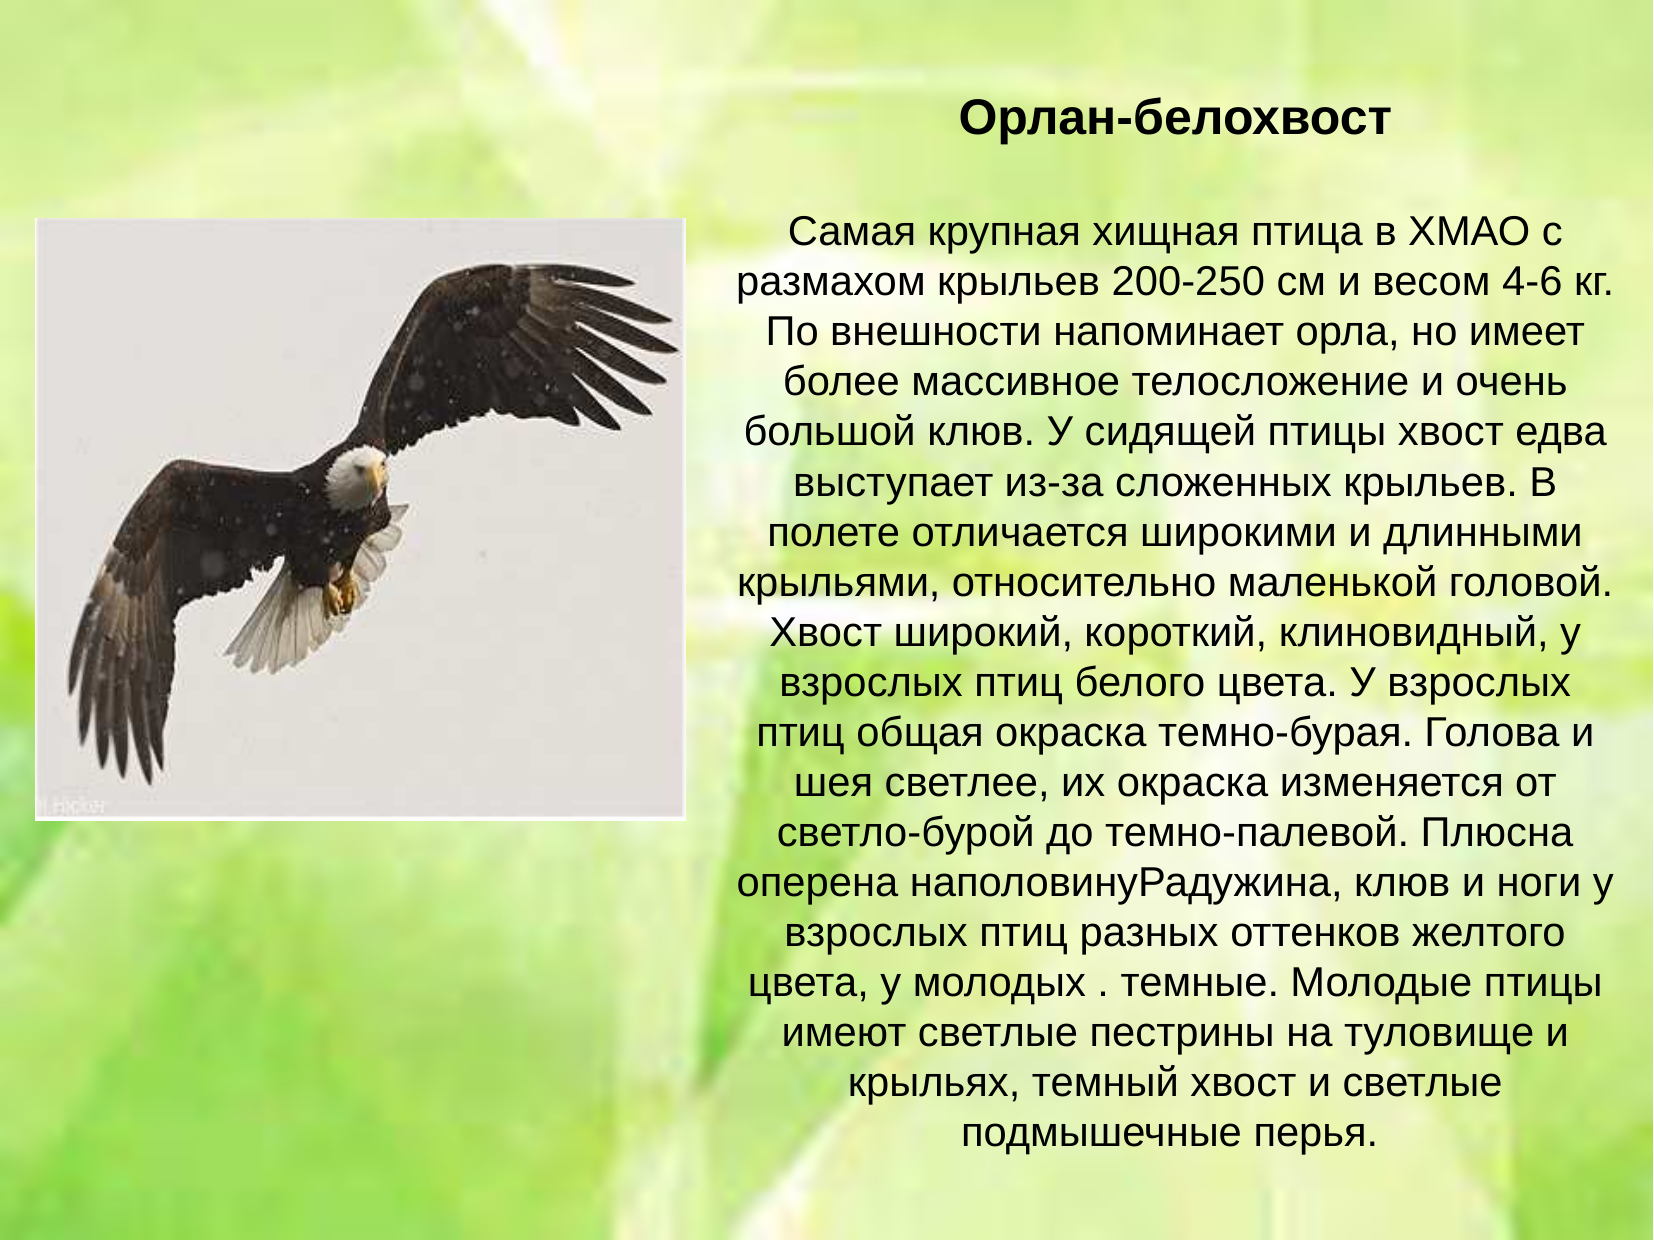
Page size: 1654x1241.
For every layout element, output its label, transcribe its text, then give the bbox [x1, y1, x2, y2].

text_box Орлан-белохвост Самая крупная хищная птица в ХМАО с размахом крыльев 200-250 см и весом 4-6 кг. По внешности напоминает орла, но имеет более массивное телосложение и очень большой клюв. У сидящей птицы хвост едва выступает из-за сложенных крыльев. В полете отличается широкими и длинными крыльями, относительно маленькой головой. Хвост широкий, короткий, клиновидный, у взрослых птиц белого цвета. У взрослых птиц общая окраска темно-бурая. Голова и шея светлее, их окраска изменяется от светло-бурой до темно-палевой. Плюсна оперена наполовинуРадужина, клюв и ноги у взрослых птиц разных оттенков желтого цвета, у молодых . темные. Молодые птицы имеют светлые пестрины на туловище и крыльях, темный хвост и светлые подмышечные перья. [721, 77, 1630, 1212]
picture [0, 0, 1653, 1240]
